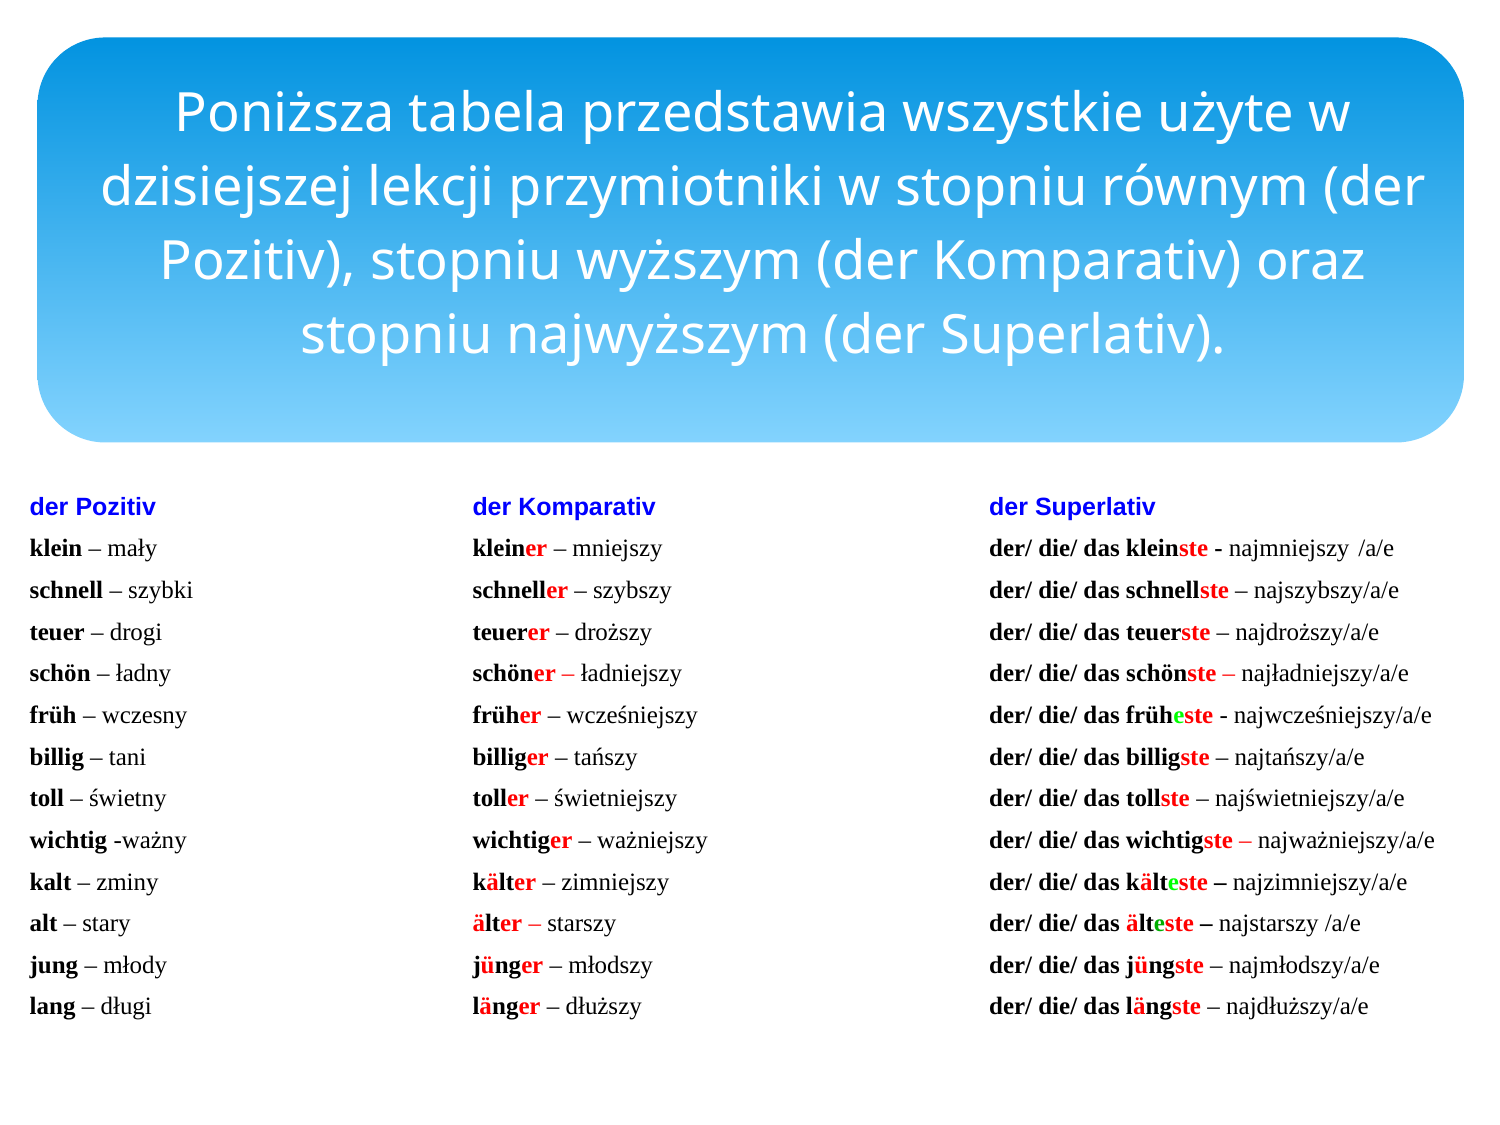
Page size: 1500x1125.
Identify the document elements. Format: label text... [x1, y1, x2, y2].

title Poniższa tabela przedstawia wszystkie użyte w dzisiejszej lekcji przymiotniki w stopniu równym (der Pozitiv), stopniu wyższym (der Komparativ) oraz stopniu najwyższym (der Superlativ). [88, 89, 1439, 355]
subtitle der Pozitiv der Komparativ der Superlativ klein – mały kleiner – mniejszy der/ die/ das kleinste - najmniejszy /a/e schnell – szybki schneller – szybszy der/ die/ das schnellste – najszybszy/a/e teuer – drogi teuerer – droższy der/ die/ das teuerste – najdroższy/a/e schön – ładny schöner – ładniejszy der/ die/ das schönste – najładniejszy/a/e früh – wczesny früher – wcześniejszy der/ die/ das früheste - najwcześniejszy/a/e billig – tani billiger – tańszy der/ die/ das billigste – najtańszy/a/e toll – świetny toller – świetniejszy der/ die/ das tollste – najświetniejszy/a/e wichtig -ważny wichtiger – ważniejszy der/ die/ das wichtigste – najważniejszy/a/e kalt – zminy kälter – zimniejszy der/ die/ das kälteste – najzimniejszy/a/e alt – stary älter – starszy der/ die/ das älteste – najstarszy /a/e jung – młody jünger – młodszy der/ die/ das jüngste – najmłodszy/a/e lang – długi länger – dłuższy der/ die/ das längste – najdłuższy/a/e [29, 480, 1477, 1125]
